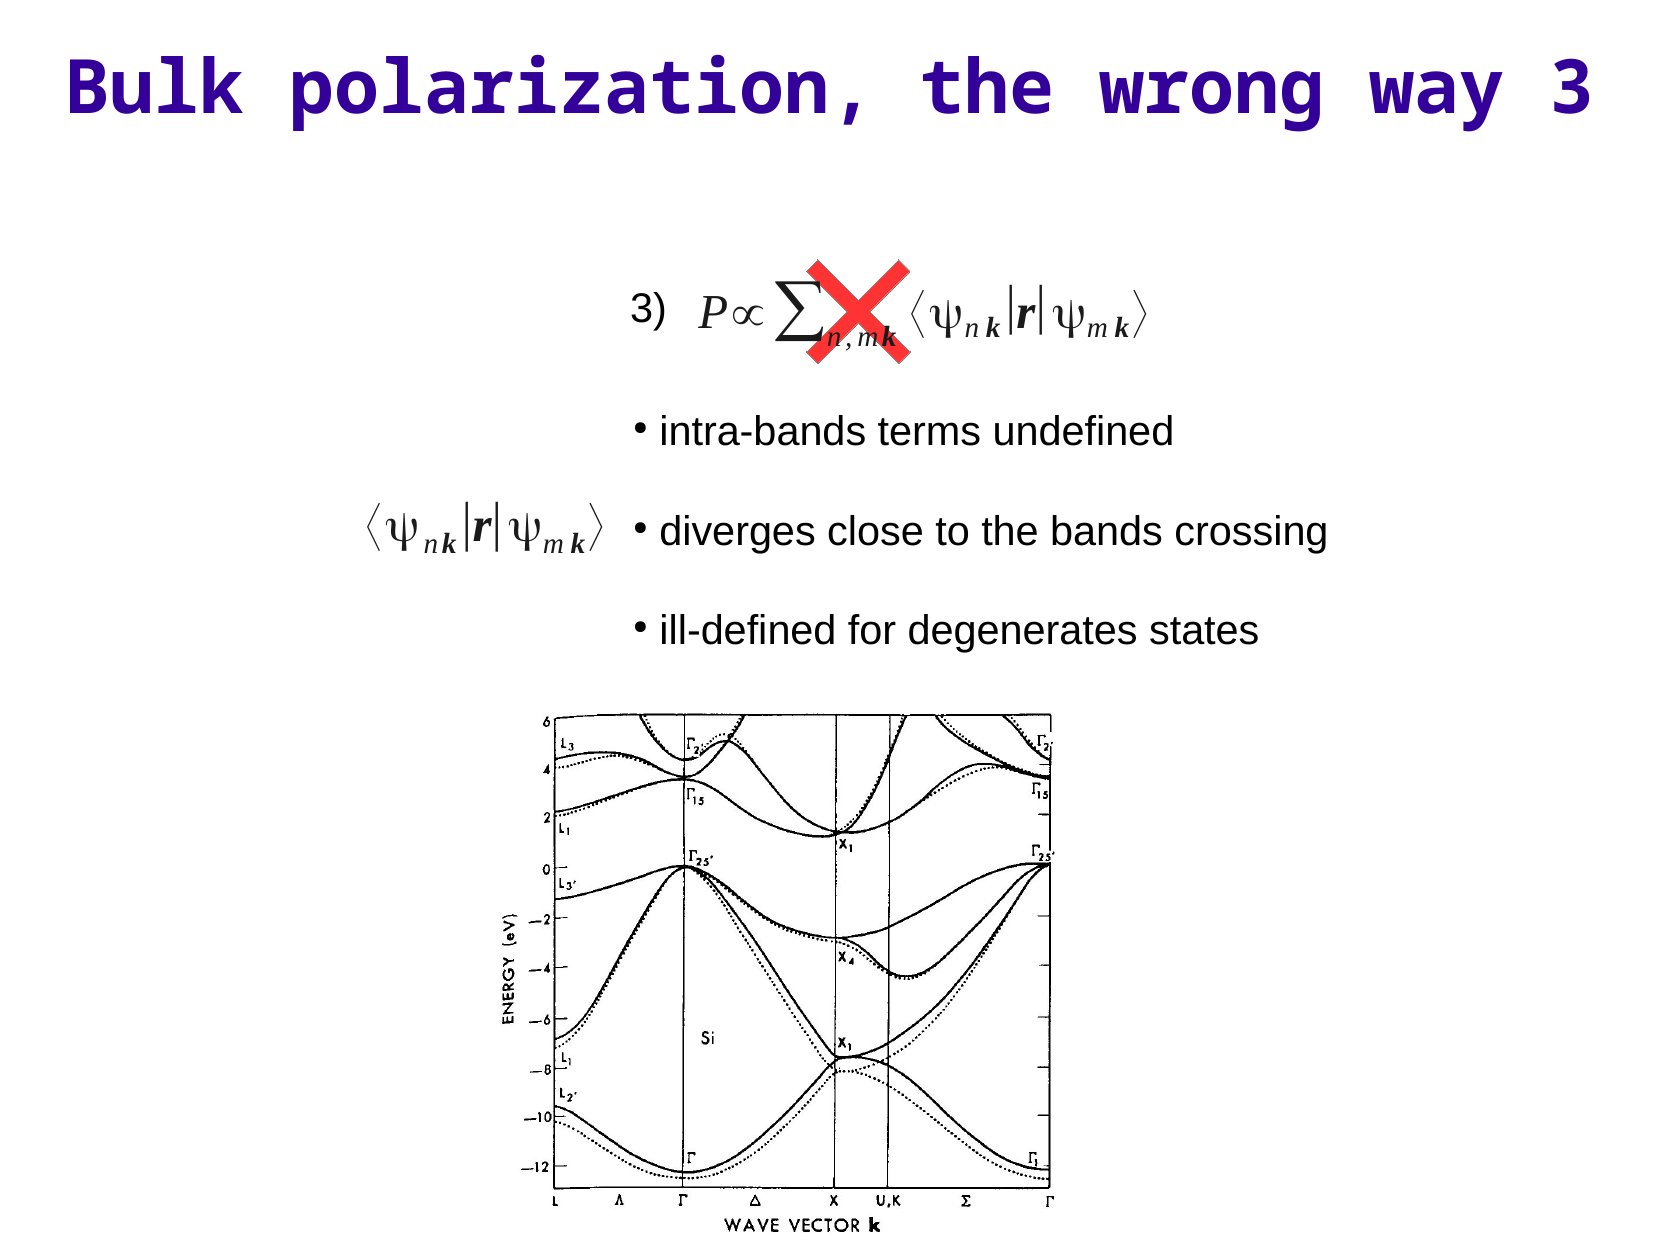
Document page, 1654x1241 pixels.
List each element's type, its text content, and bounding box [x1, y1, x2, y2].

chart [353, 498, 618, 560]
text_box intra-bands terms undefined diverges close to the bands crossing ill-defined for degenerates states [618, 397, 1452, 671]
text_box [806, 259, 835, 276]
text_box 3) [578, 273, 697, 340]
text_box [882, 259, 910, 276]
chart [682, 276, 1162, 354]
title Bulk polarization, the wrong way 3 [60, 0, 1649, 178]
text_box [889, 354, 909, 364]
picture [481, 676, 1133, 1237]
text_box [808, 354, 828, 364]
